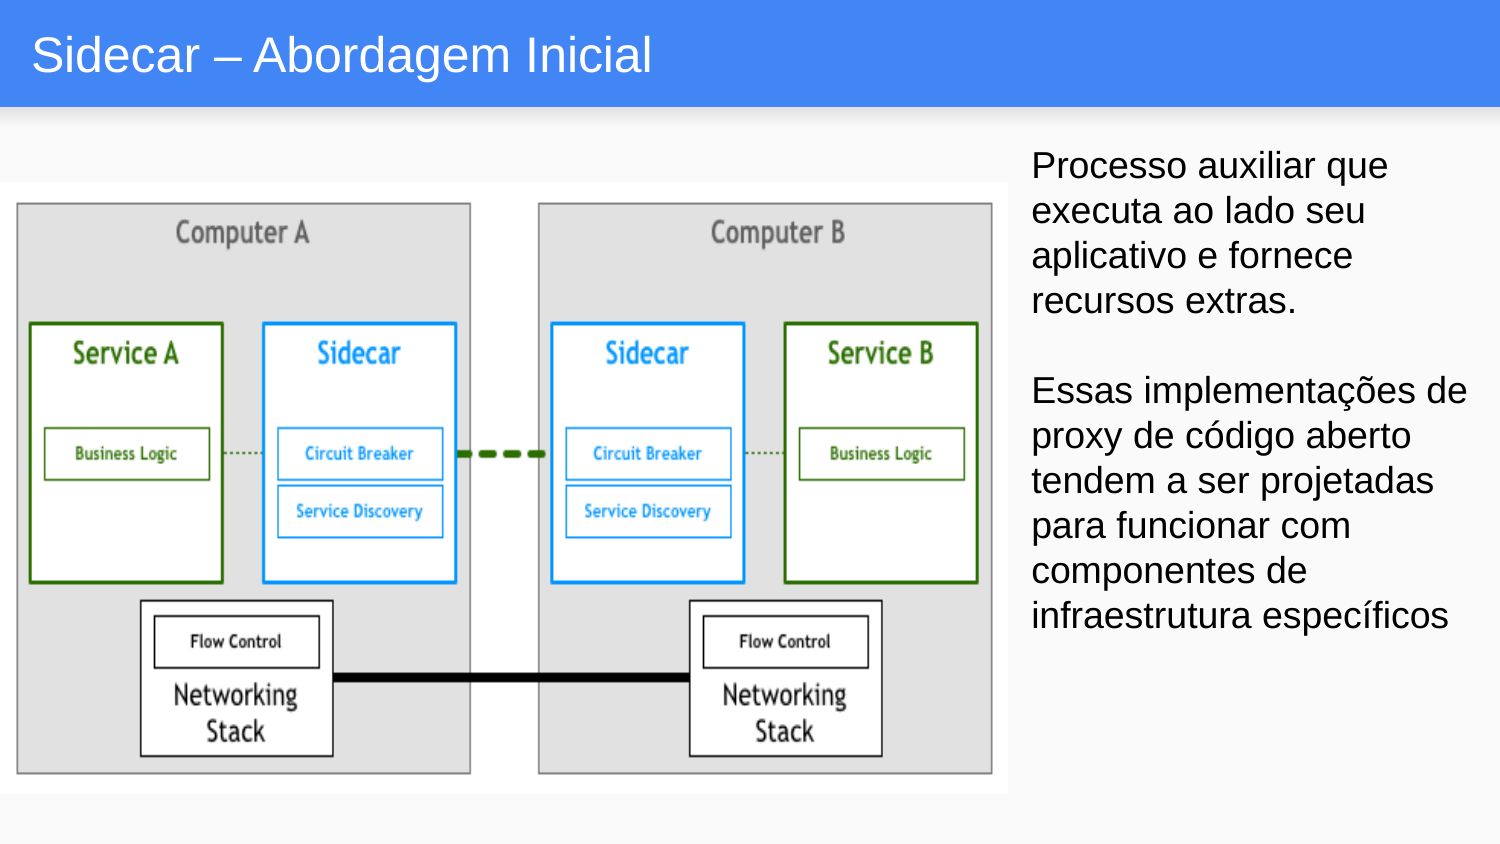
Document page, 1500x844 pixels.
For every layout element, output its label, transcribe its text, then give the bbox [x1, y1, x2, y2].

title Sidecar – Abordagem Inicial [16, 2, 1464, 102]
text_box Processo auxiliar que executa ao lado seu aplicativo e fornece recursos extras. Essas implementações de proxy de código aberto tendem a ser projetadas para funcionar com componentes de infraestrutura específicos [1017, 134, 1500, 807]
picture [0, 182, 1008, 795]
